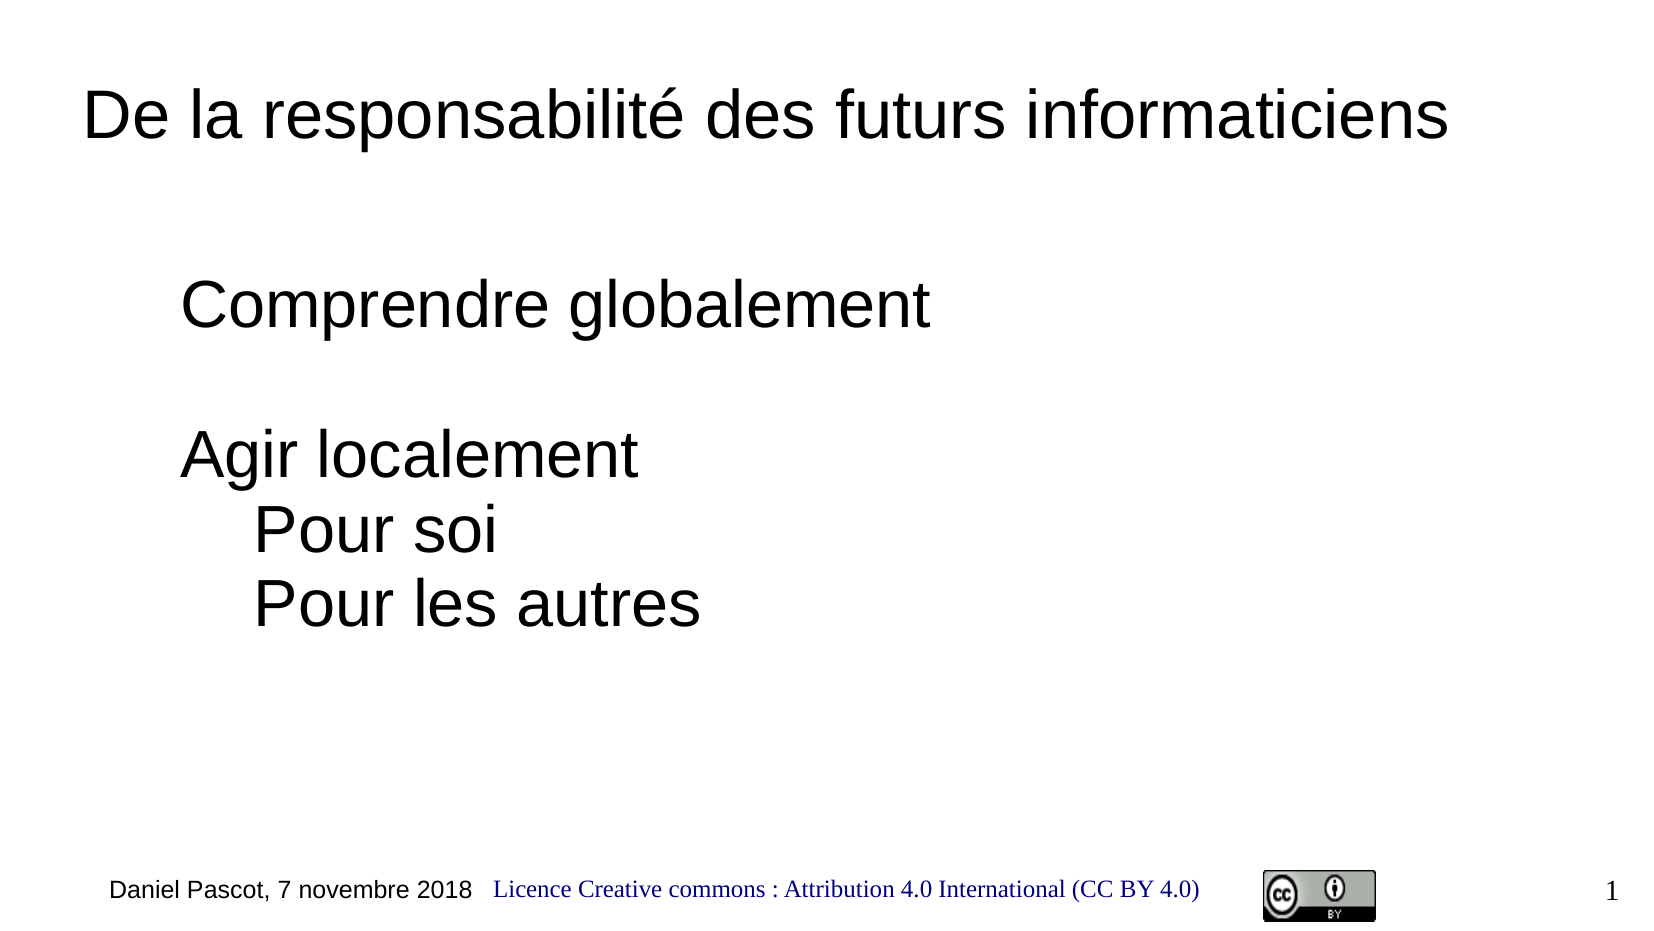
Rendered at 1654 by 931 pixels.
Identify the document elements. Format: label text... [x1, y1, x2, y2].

title De la responsabilité des futurs informaticiens [82, 37, 1571, 193]
picture [1263, 870, 1376, 922]
text_box Comprendre globalement Agir localement Pour soi Pour les autres [165, 259, 1276, 649]
